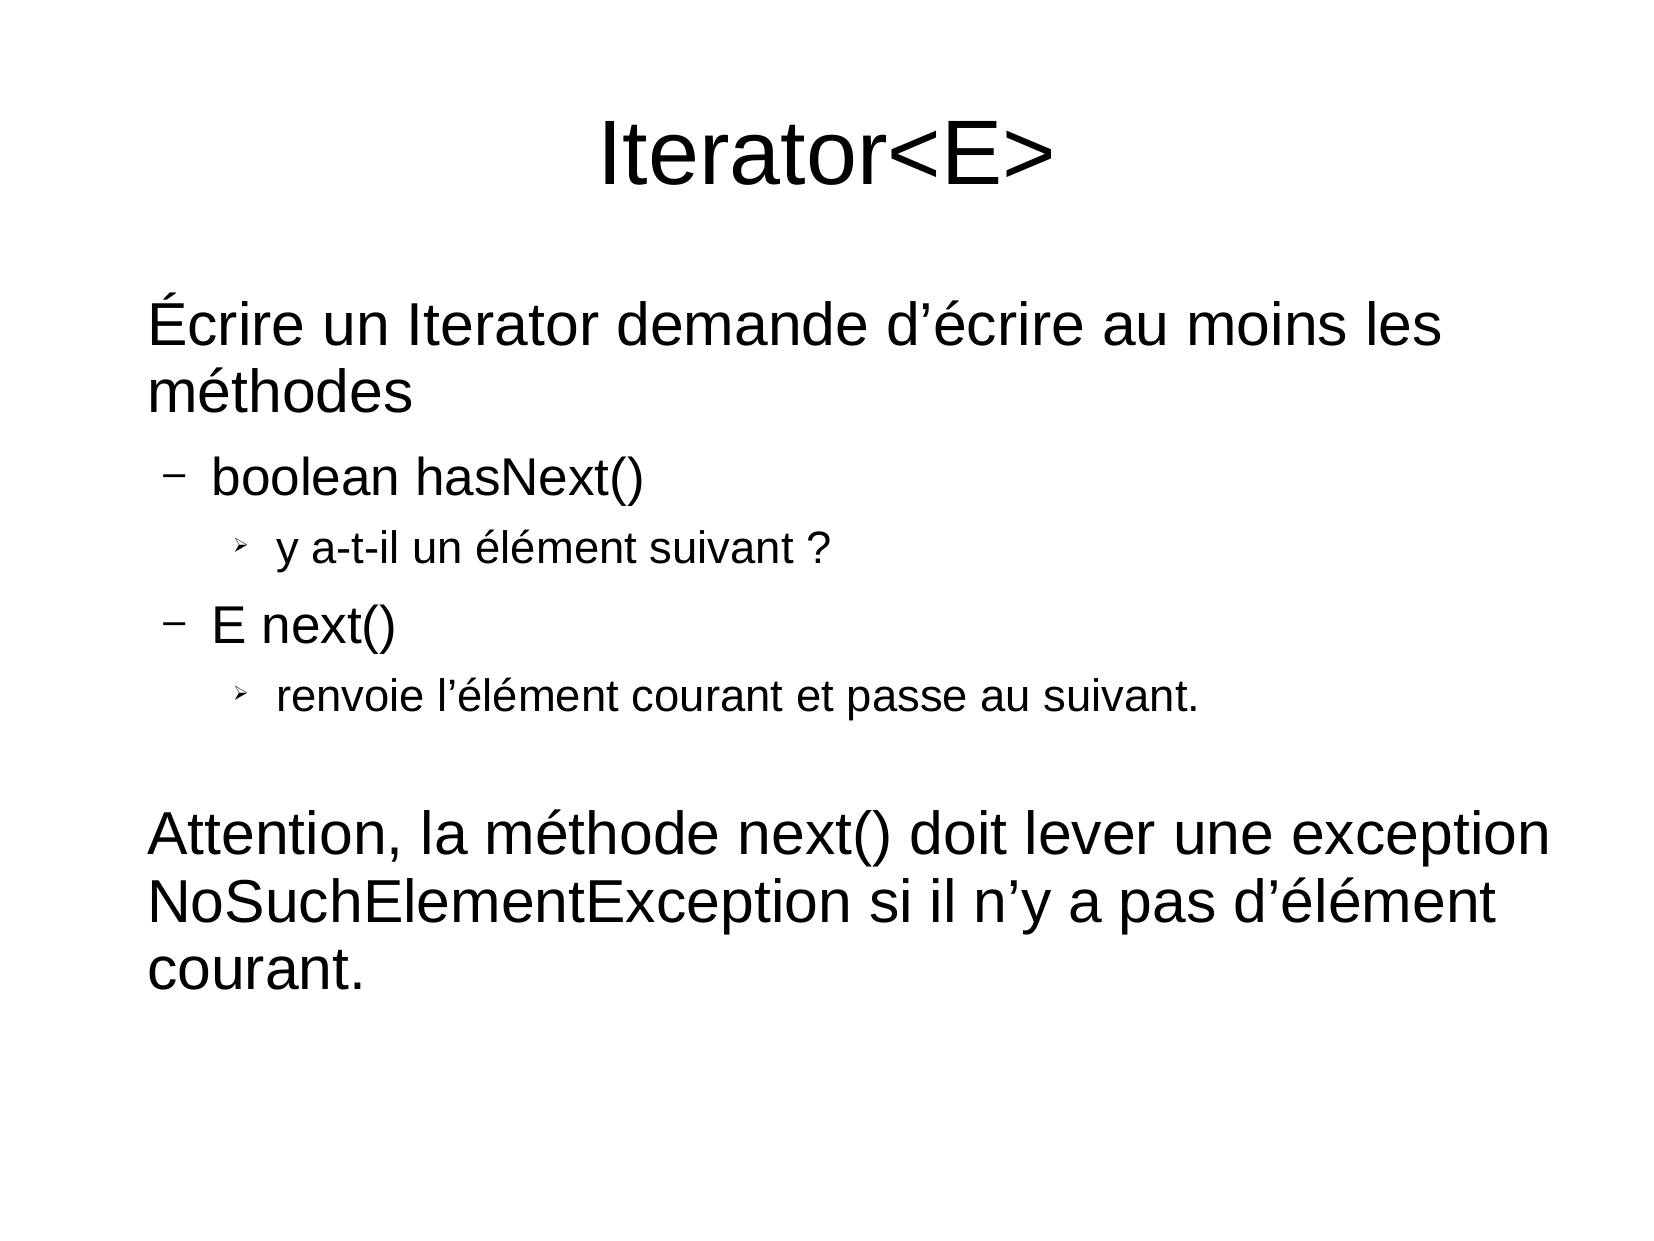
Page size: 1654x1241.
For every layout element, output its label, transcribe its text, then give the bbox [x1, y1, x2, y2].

title Iterator<E> [82, 49, 1571, 257]
list Écrire un Iterator demande d’écrire au moins les méthodes boolean hasNext() y a-t-il un élément suivant ? E next() renvoie l’élément courant et passe au suivant. Attention, la méthode next() doit lever une exception NoSuchElementException si il n’y a pas d’élément courant. [82, 290, 1571, 1010]
